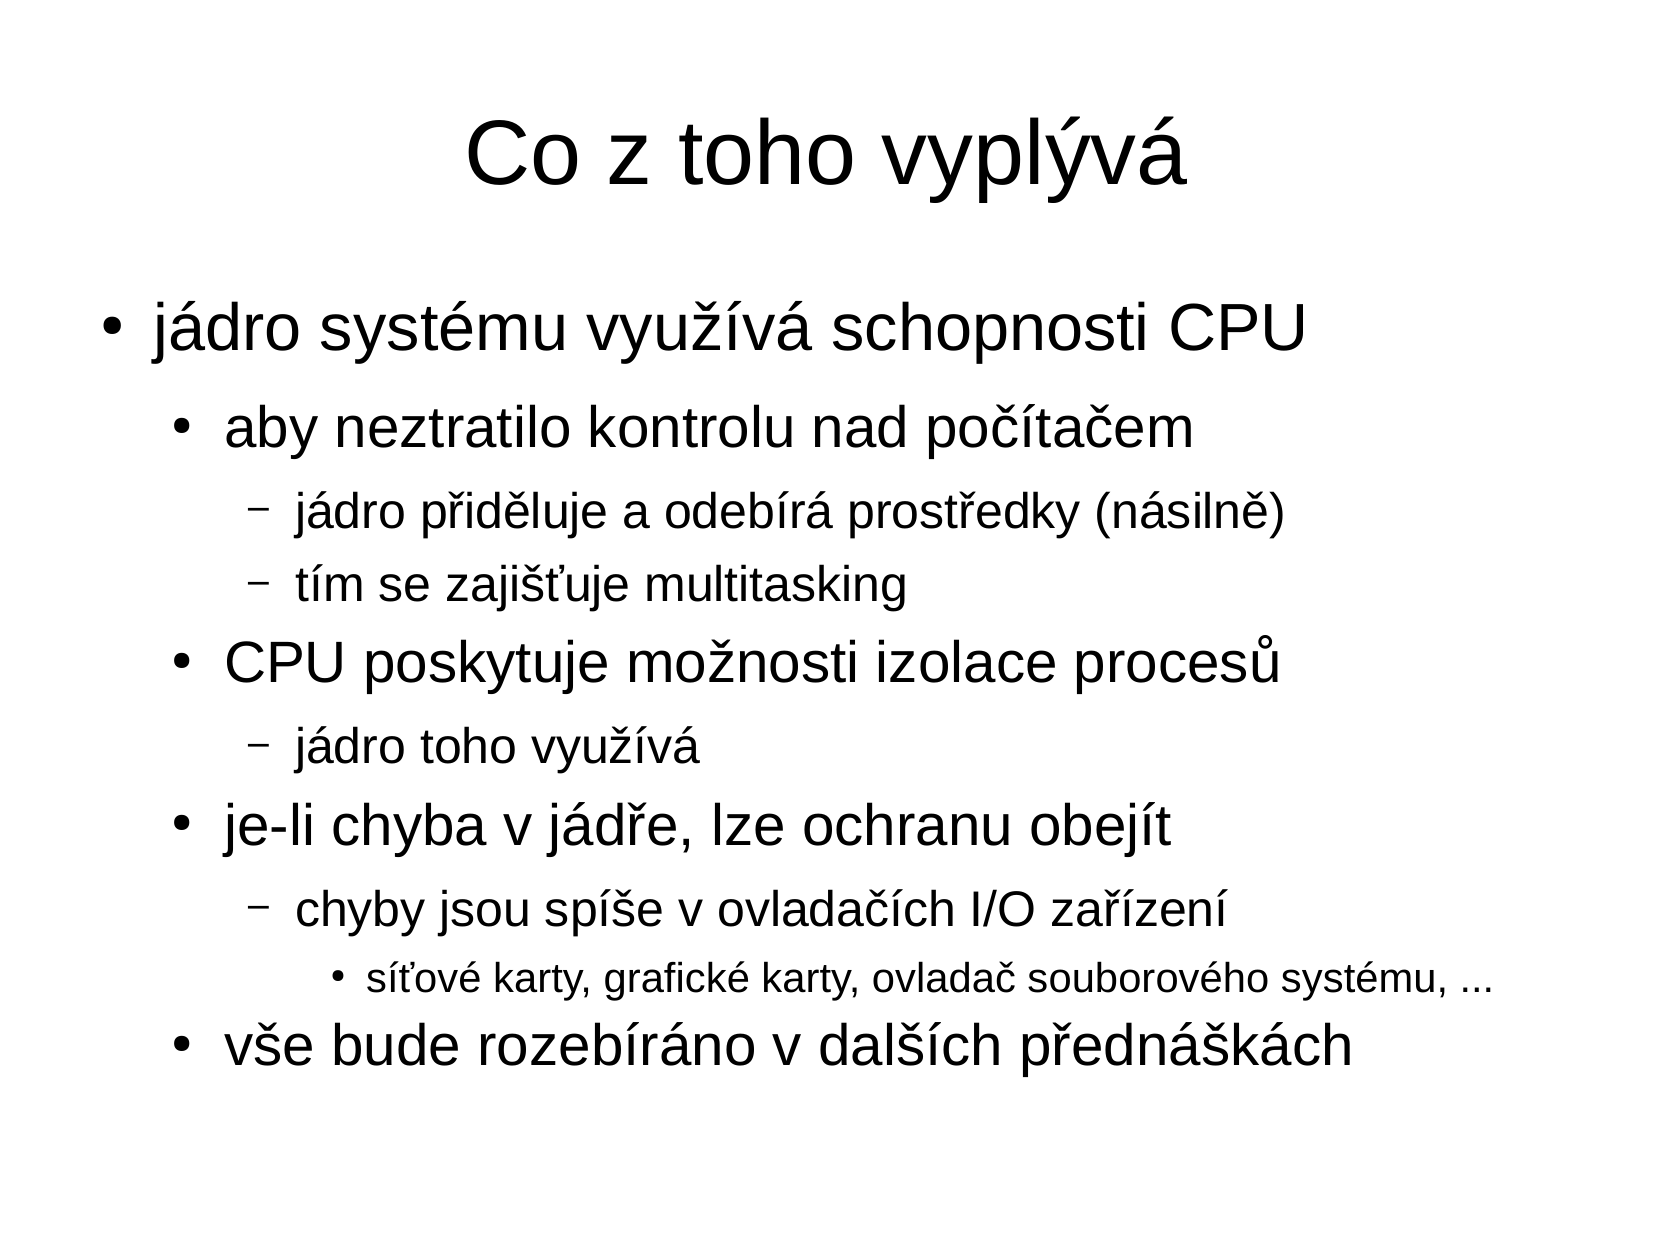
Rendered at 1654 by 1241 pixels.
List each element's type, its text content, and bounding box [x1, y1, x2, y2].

title Co z toho vyplývá [82, 49, 1571, 257]
list jádro systému využívá schopnosti CPU aby neztratilo kontrolu nad počítačem jádro přiděluje a odebírá prostředky (násilně) tím se zajišťuje multitasking CPU poskytuje možnosti izolace procesů jádro toho využívá je-li chyba v jádře, lze ochranu obejít chyby jsou spíše v ovladačích I/O zařízení síťové karty, grafické karty, ovladač souborového systému, ... vše bude rozebíráno v dalších přednáškách [82, 290, 1571, 1078]
